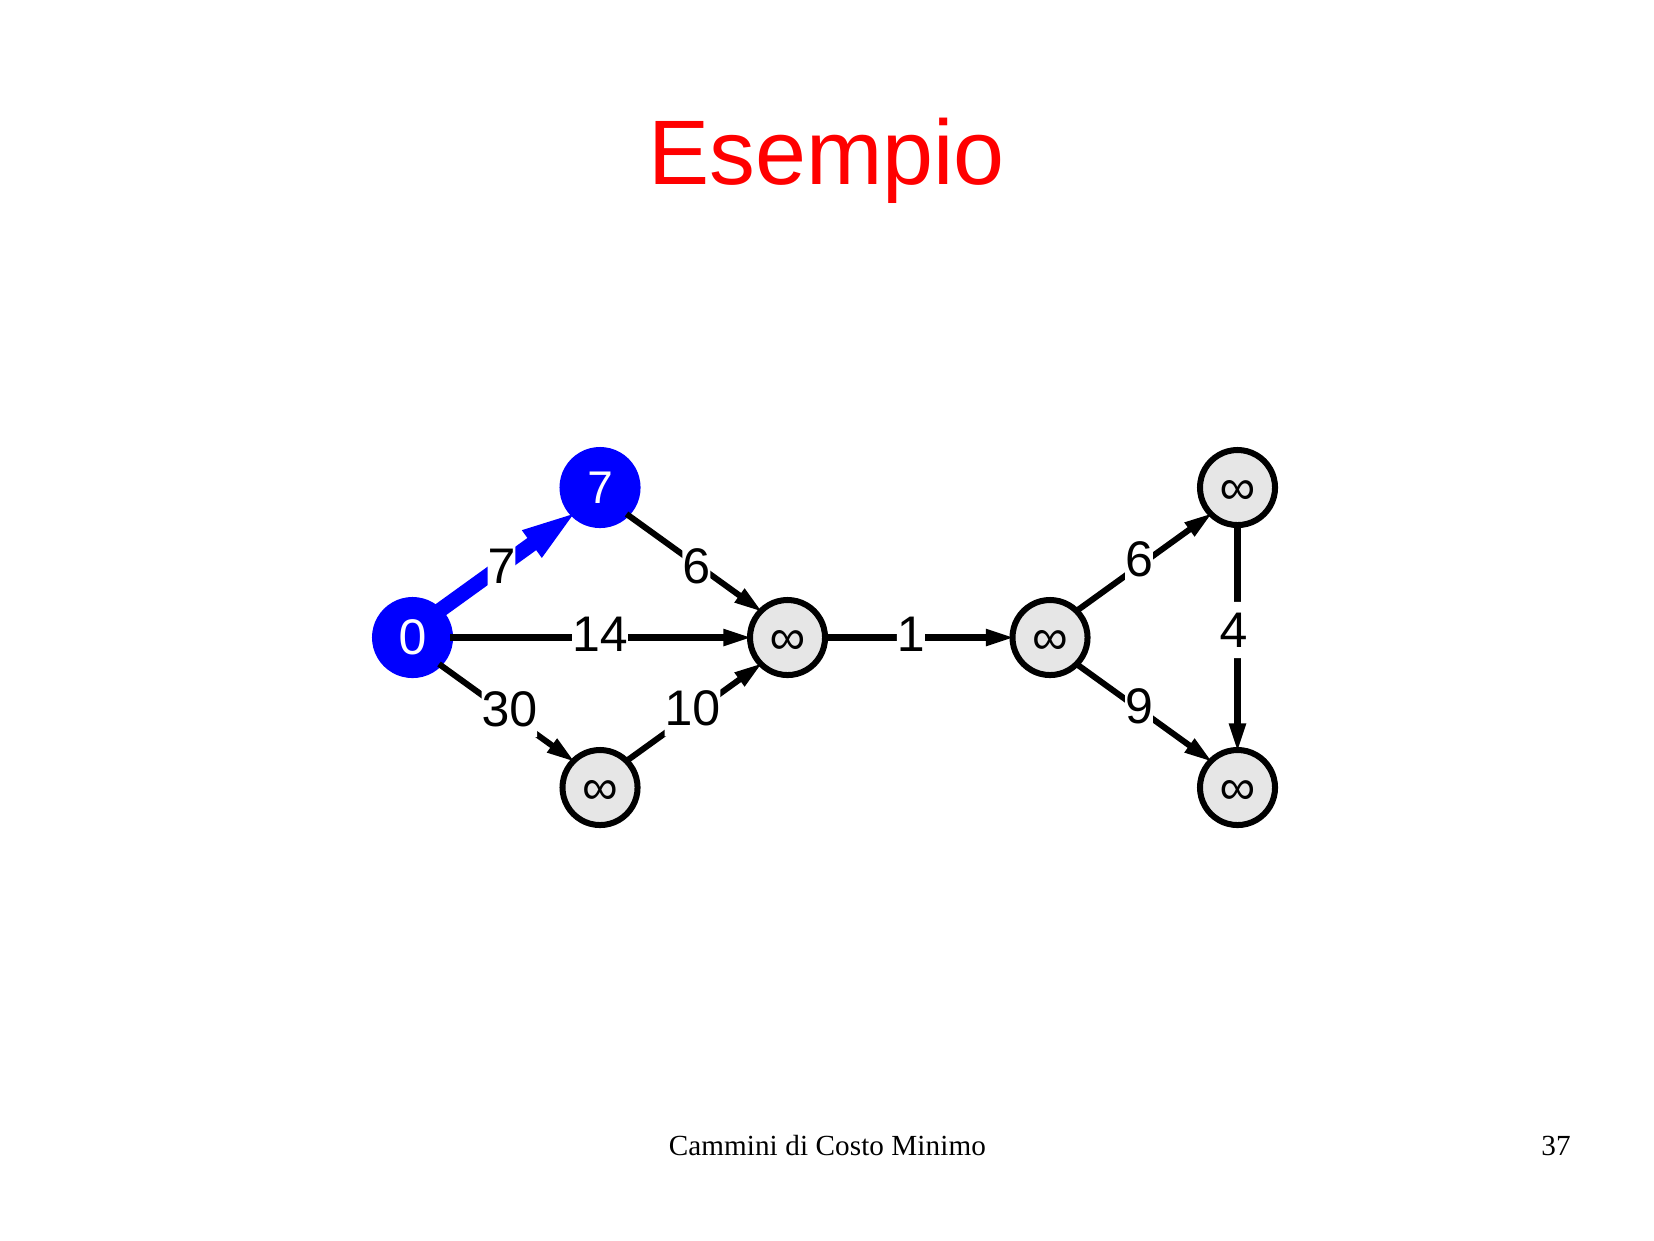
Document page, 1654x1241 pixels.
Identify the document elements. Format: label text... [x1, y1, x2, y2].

title Esempio [82, 49, 1571, 257]
text_box ∞ [562, 750, 638, 826]
text_box 4 [1219, 601, 1248, 659]
text_box 9 [1125, 678, 1153, 736]
text_box 6 [682, 538, 711, 595]
text_box 0 [375, 600, 450, 676]
text_box ∞ [1200, 750, 1276, 826]
text_box ∞ [1200, 450, 1276, 525]
text_box ∞ [750, 600, 825, 676]
text_box 6 [1125, 530, 1153, 588]
text_box 10 [664, 680, 721, 737]
text_box 7 [562, 450, 638, 526]
text_box 14 [572, 605, 628, 663]
text_box 1 [896, 605, 925, 663]
text_box 7 [487, 538, 516, 595]
text_box ∞ [1012, 600, 1088, 676]
text_box 30 [481, 680, 538, 738]
